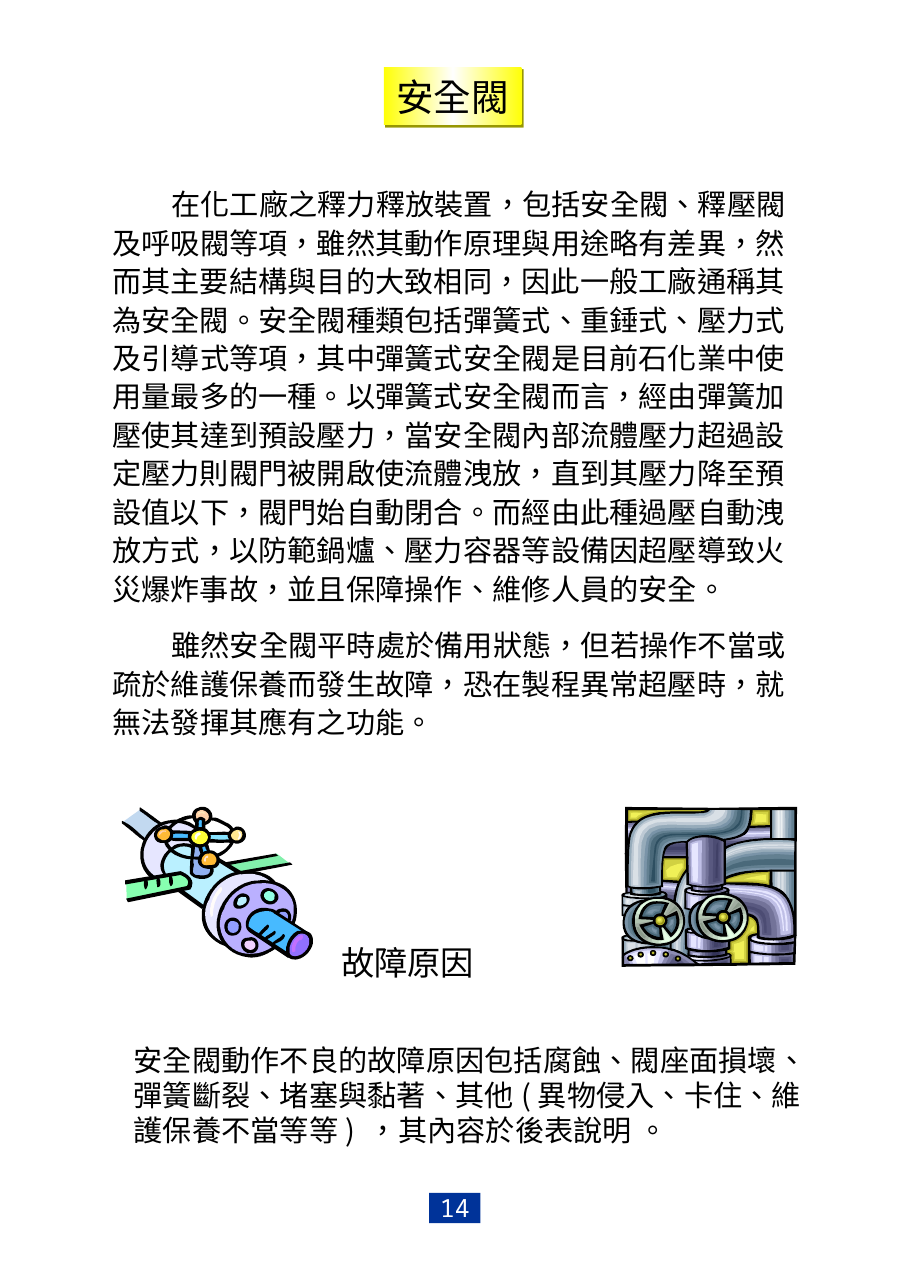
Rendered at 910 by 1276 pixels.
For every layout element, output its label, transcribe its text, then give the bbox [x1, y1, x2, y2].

text_box 安全閥 [383, 67, 522, 125]
picture [621, 803, 801, 971]
picture [121, 803, 317, 964]
text_box 14 [429, 1192, 481, 1224]
text_box 在化工廠之釋力釋放裝置，包括安全閥、釋壓閥及呼吸閥等項，雖然其動作原理與用途略有差異，然而其主要結構與目的大致相同，因此一般工廠通稱其為安全閥。安全閥種類包括彈簧式、重錘式、壓力式及引導式等項，其中彈簧式安全閥是目前石化業中使用量最多的一種。以彈簧式安全閥而言，經由彈簧加壓使其達到預設壓力，當安全閥內部流體壓力超過設定壓力則閥門被開啟使流體洩放，直到其壓力降至預設值以下，閥門始自動閉合。而經由此種過壓自動洩放方式，以防範鍋爐、壓力容器等設備因超壓導致火災爆炸事故，並且保障操作、維修人員的安全。 雖然安全閥平時處於備用狀態，但若操作不當或疏於維護保養而發生故障，恐在製程異常超壓時，就無法發揮其應有之功能。 [100, 177, 810, 746]
text_box 故障原因 安全閥動作不良的故障原因包括腐蝕、閥座面損壞、彈簧斷裂、堵塞與黏著、其他(異物侵入、卡住、維護保養不當等等) ，其內容於後表說明 。 [121, 929, 833, 1154]
